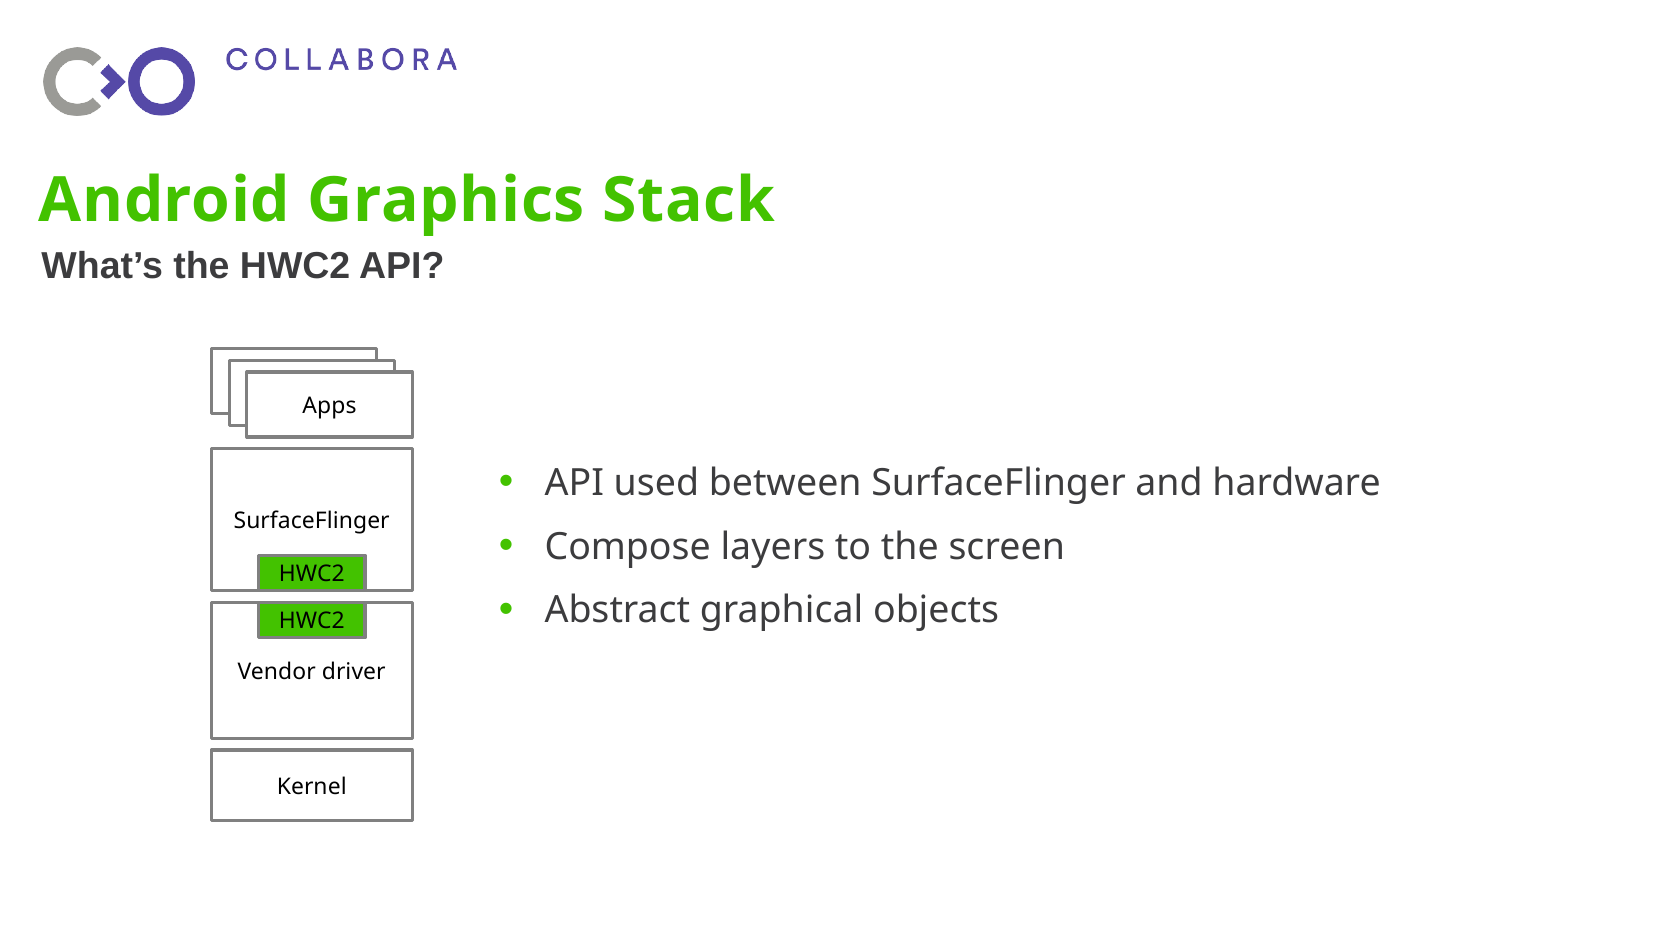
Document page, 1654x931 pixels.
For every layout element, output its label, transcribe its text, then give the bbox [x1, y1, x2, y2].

list API used between SurfaceFlinger and hardware Compose layers to the screen Abstract graphical objects [497, 394, 1524, 650]
text_box HWC2 [258, 555, 366, 591]
text_box Kernel [211, 750, 413, 821]
text_box HWC2 [258, 602, 366, 638]
text_box [211, 348, 395, 426]
picture [43, 47, 457, 116]
text_box Vendor driver [211, 602, 413, 739]
text_box Apps [246, 372, 413, 438]
title Android Graphics Stack [38, 159, 1614, 216]
text_box What’s the HWC2 API? [41, 240, 1614, 290]
text_box SurfaceFlinger [211, 448, 413, 591]
